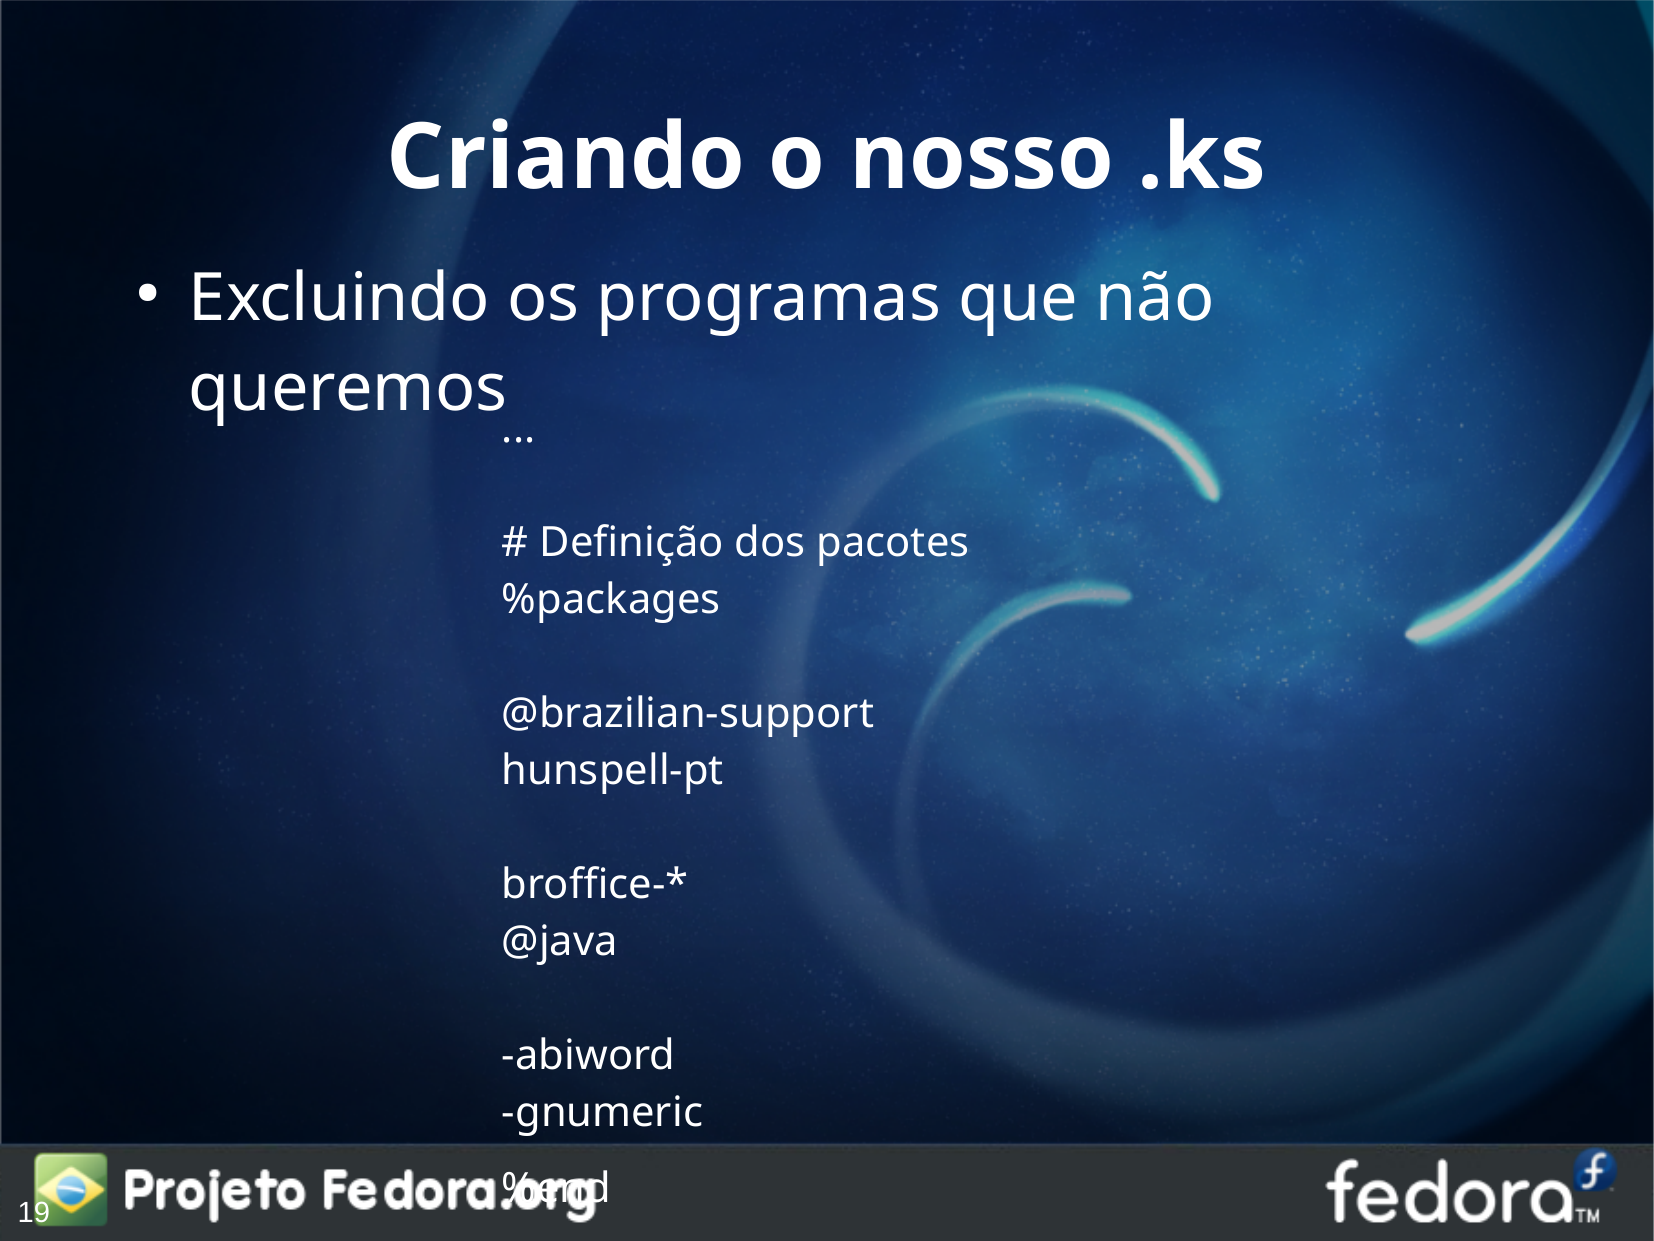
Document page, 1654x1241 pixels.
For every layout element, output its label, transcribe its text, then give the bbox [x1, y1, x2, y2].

title Criando o nosso .ks [82, 49, 1571, 257]
list Excluindo os programas que não queremos [118, 248, 1536, 1081]
text_box ... # Definição dos pacotes %packages @brazilian-support hunspell-pt broffice-* @java -abiword -gnumeric %end ... [487, 390, 1167, 1150]
picture [0, 0, 1654, 1241]
